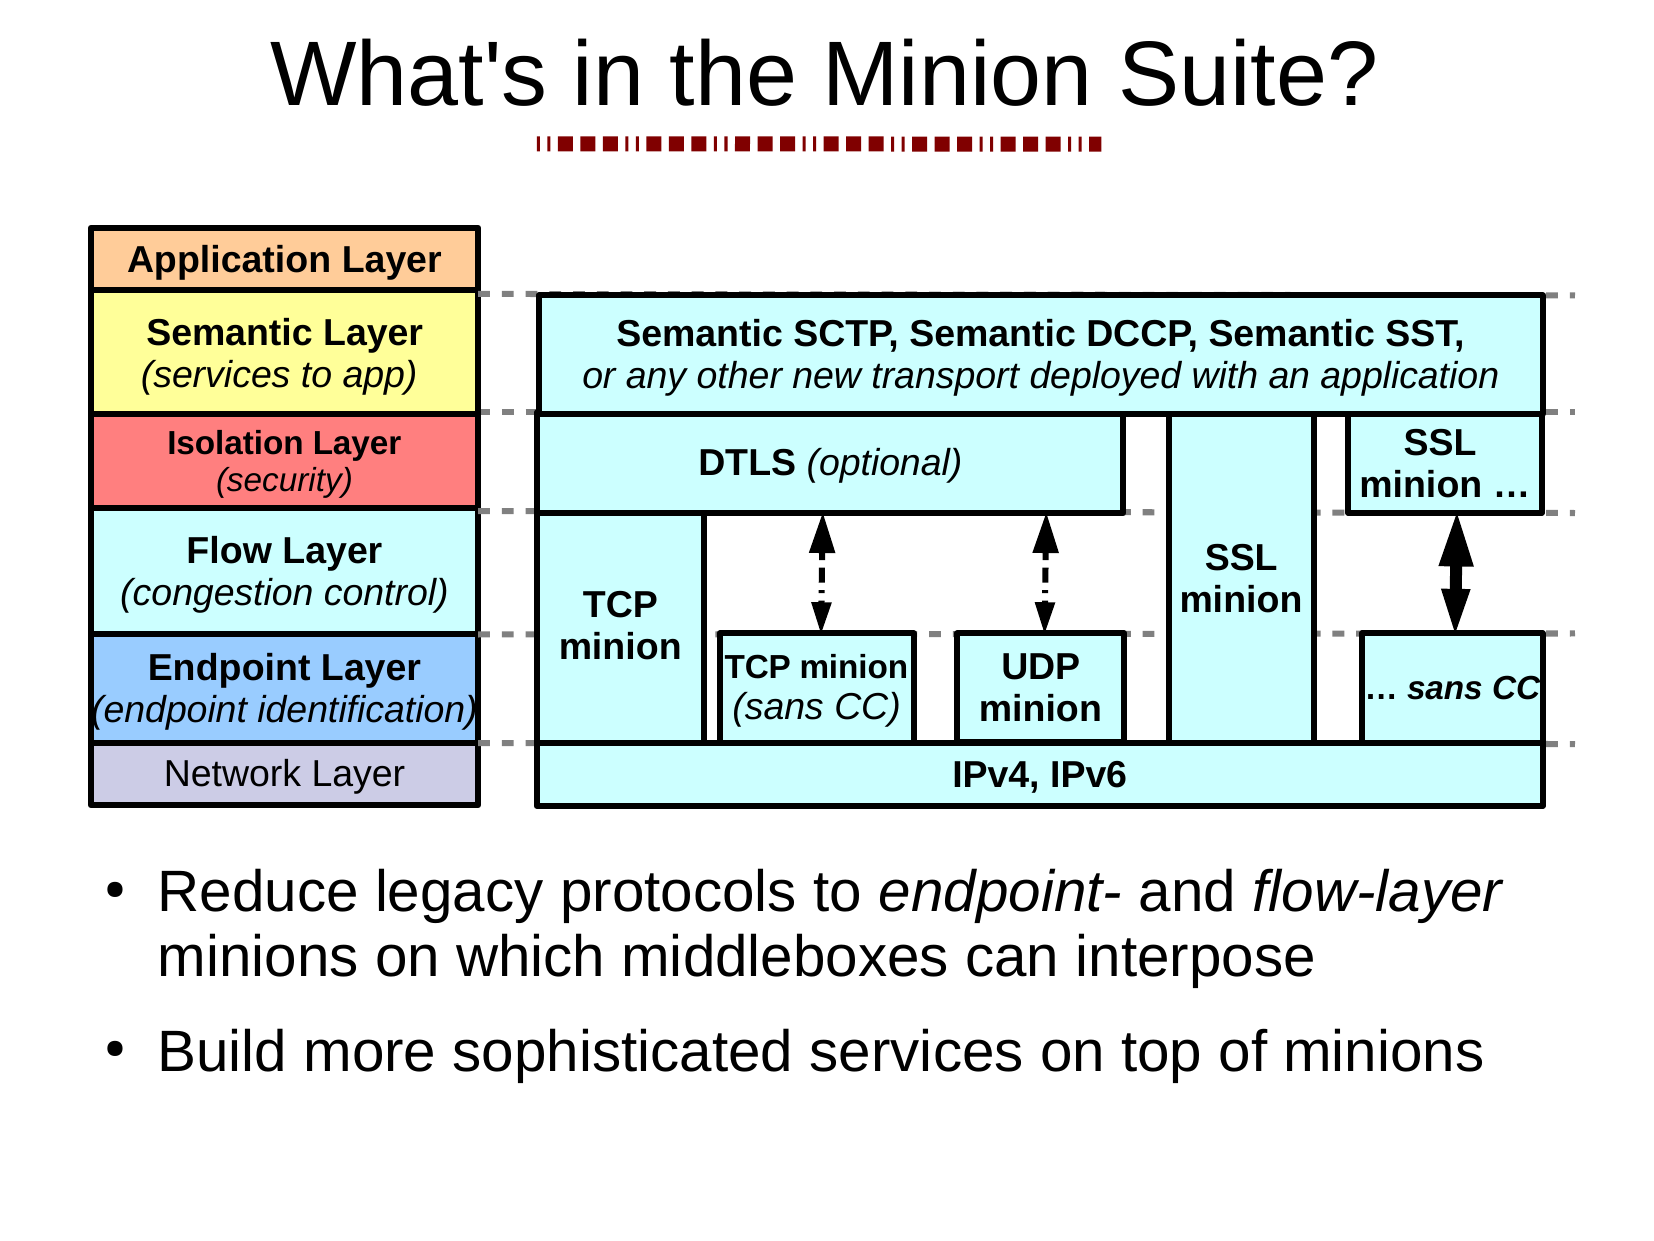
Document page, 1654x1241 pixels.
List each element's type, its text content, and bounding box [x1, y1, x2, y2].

text_box TCP minion (sans CC) [719, 633, 914, 744]
text_box DTLS (optional) [537, 412, 1124, 514]
list Reduce legacy protocols to endpoint- and flow-layer minions on which middleboxes can interpose Build more sophisticated services on top of minions [86, 858, 1576, 1199]
text_box SSL minion [1168, 414, 1314, 744]
text_box SSL minion … [1348, 414, 1542, 514]
text_box Flow Layer (congestion control) [90, 509, 479, 634]
text_box … sans CC [1361, 633, 1543, 744]
text_box Semantic SCTP, Semantic DCCP, Semantic SST, or any other new transport deployed with an application [538, 295, 1543, 415]
text_box Endpoint Layer (endpoint identification) [90, 634, 479, 744]
text_box Network Layer [90, 744, 479, 806]
text_box Semantic Layer (services to app) [90, 290, 479, 414]
text_box TCP minion [536, 508, 704, 744]
title What's in the Minion Suite? [75, 0, 1576, 147]
text_box Isolation Layer (security) [90, 414, 479, 509]
text_box IPv4, IPv6 [536, 743, 1543, 806]
text_box Application Layer [90, 227, 479, 290]
text_box UDP minion [957, 633, 1125, 742]
